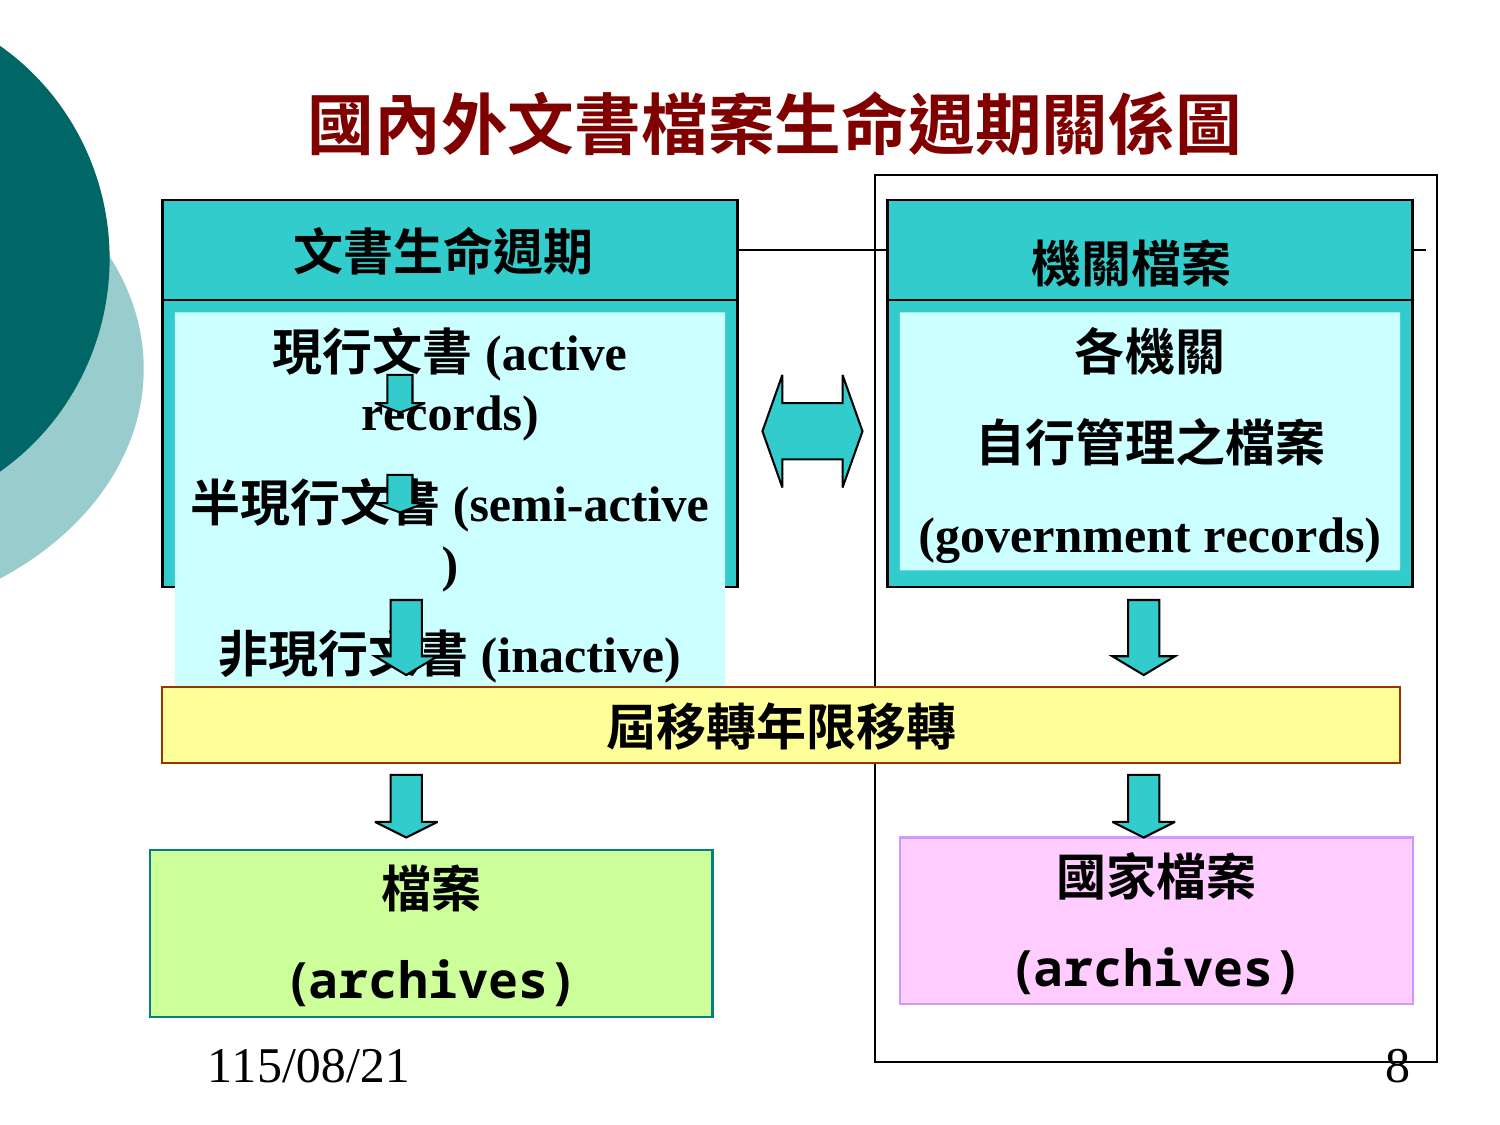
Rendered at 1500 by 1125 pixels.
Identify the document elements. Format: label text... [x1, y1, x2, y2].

text_box 現行文書(active records) 半現行文書(semi-active ) 非現行文書(inactive) [174, 312, 726, 687]
text_box 屆移轉年限移轉 [162, 687, 1401, 763]
text_box 國家檔案 (archives) [900, 837, 1413, 1005]
text_box [887, 199, 1413, 299]
text_box 檔案 (archives) [149, 849, 713, 1017]
text_box 機關檔案 [912, 224, 1351, 301]
text_box [374, 474, 426, 513]
text_box [375, 600, 438, 676]
text_box [375, 774, 438, 838]
text_box [162, 199, 738, 299]
text_box [887, 301, 1413, 588]
text_box [374, 374, 426, 413]
text_box 各機關 自行管理之檔案 (government records) [899, 312, 1401, 571]
text_box 文書生命週期 [225, 212, 663, 288]
text_box [1112, 600, 1176, 676]
text_box [762, 374, 863, 488]
text_box [1112, 774, 1176, 838]
text_box 國內外文書檔案生命週期關係圖 [174, 74, 1376, 171]
text_box [162, 301, 738, 588]
